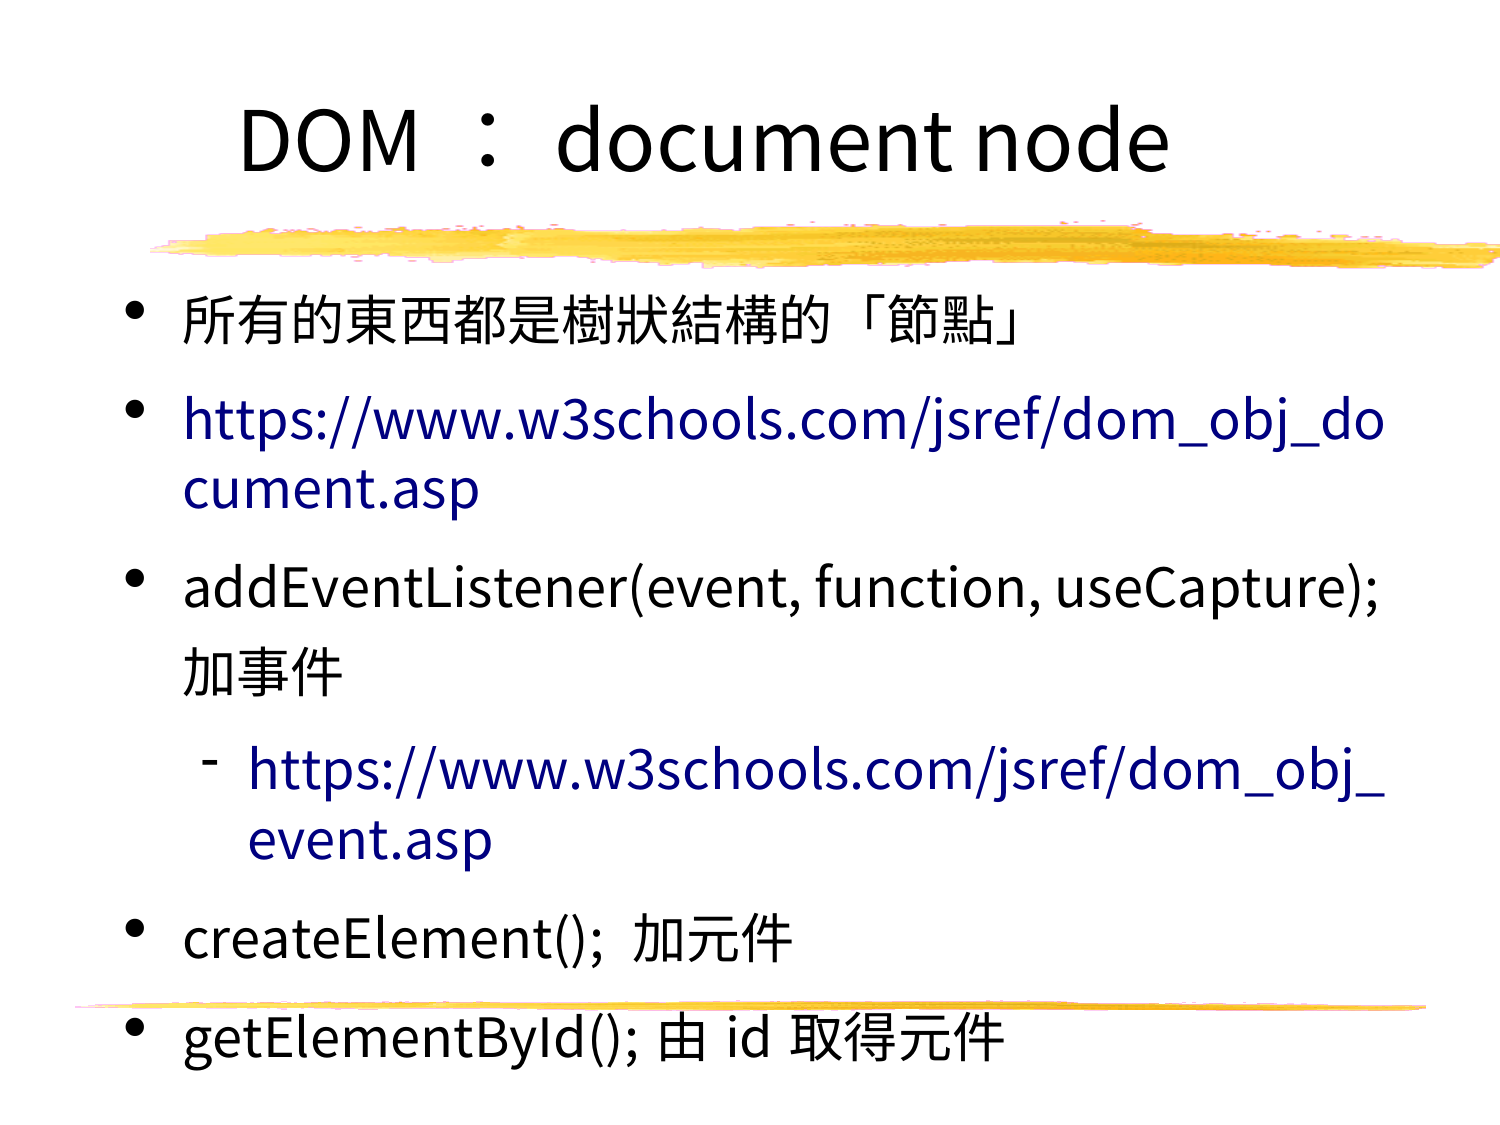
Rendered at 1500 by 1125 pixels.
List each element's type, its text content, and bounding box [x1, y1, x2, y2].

title DOM：document node [66, 68, 1342, 193]
list 所有的東西都是樹狀結構的「節點」 https://www.w3schools.com/jsref/dom_obj_document.asp addEventListener(event, function, useCapture); 加事件 https://www.w3schools.com/jsref/dom_obj_event.asp createElement(); 加元件 getElementById();由id取得元件 [125, 270, 1394, 1056]
picture [1394, 999, 1426, 1013]
picture [150, 215, 1500, 279]
picture [75, 999, 125, 1013]
